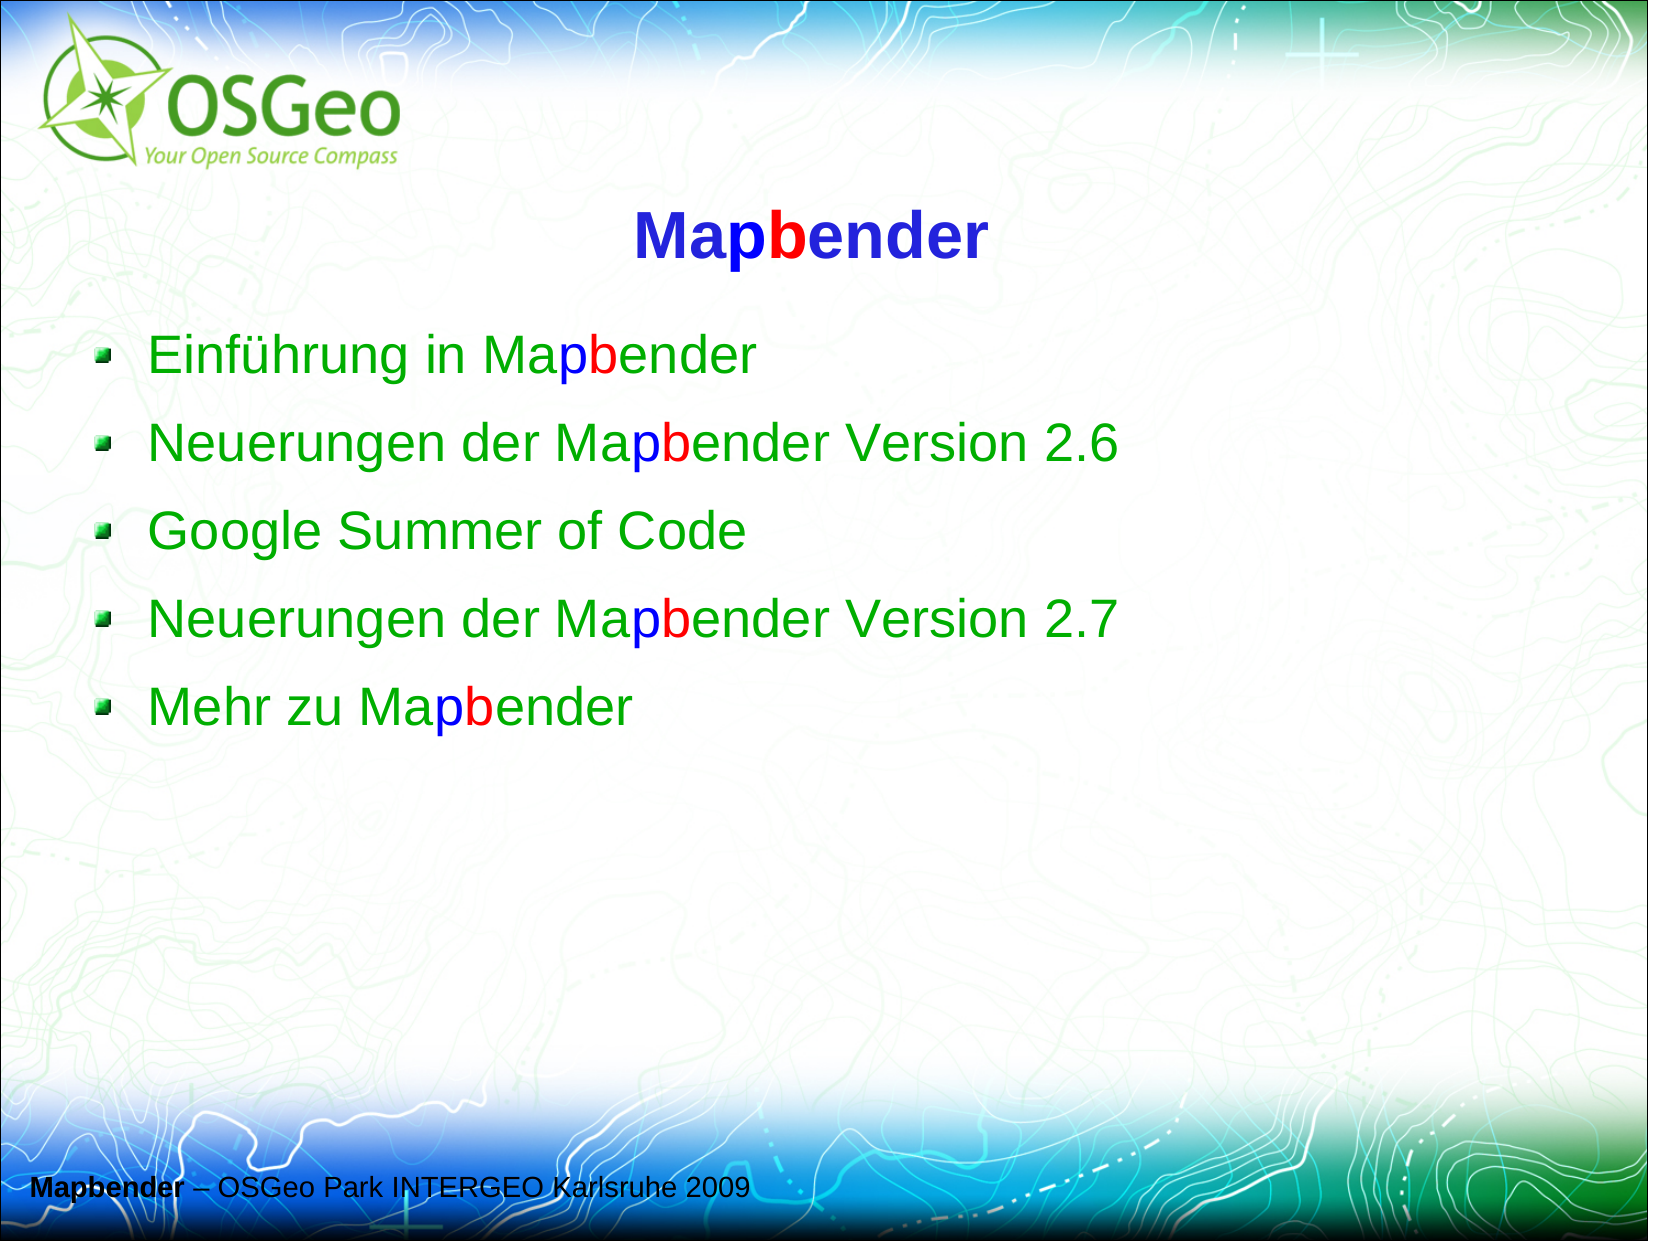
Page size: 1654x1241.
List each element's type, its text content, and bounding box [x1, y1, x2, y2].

picture [1, 1, 1647, 1240]
list Einführung in Mapbender Neuerungen der Mapbender Version 2.6 Google Summer of Code Neuerungen der Mapbender Version 2.7 Mehr zu Mapbender [76, 324, 1565, 1144]
title Mapbender [76, 147, 1565, 323]
